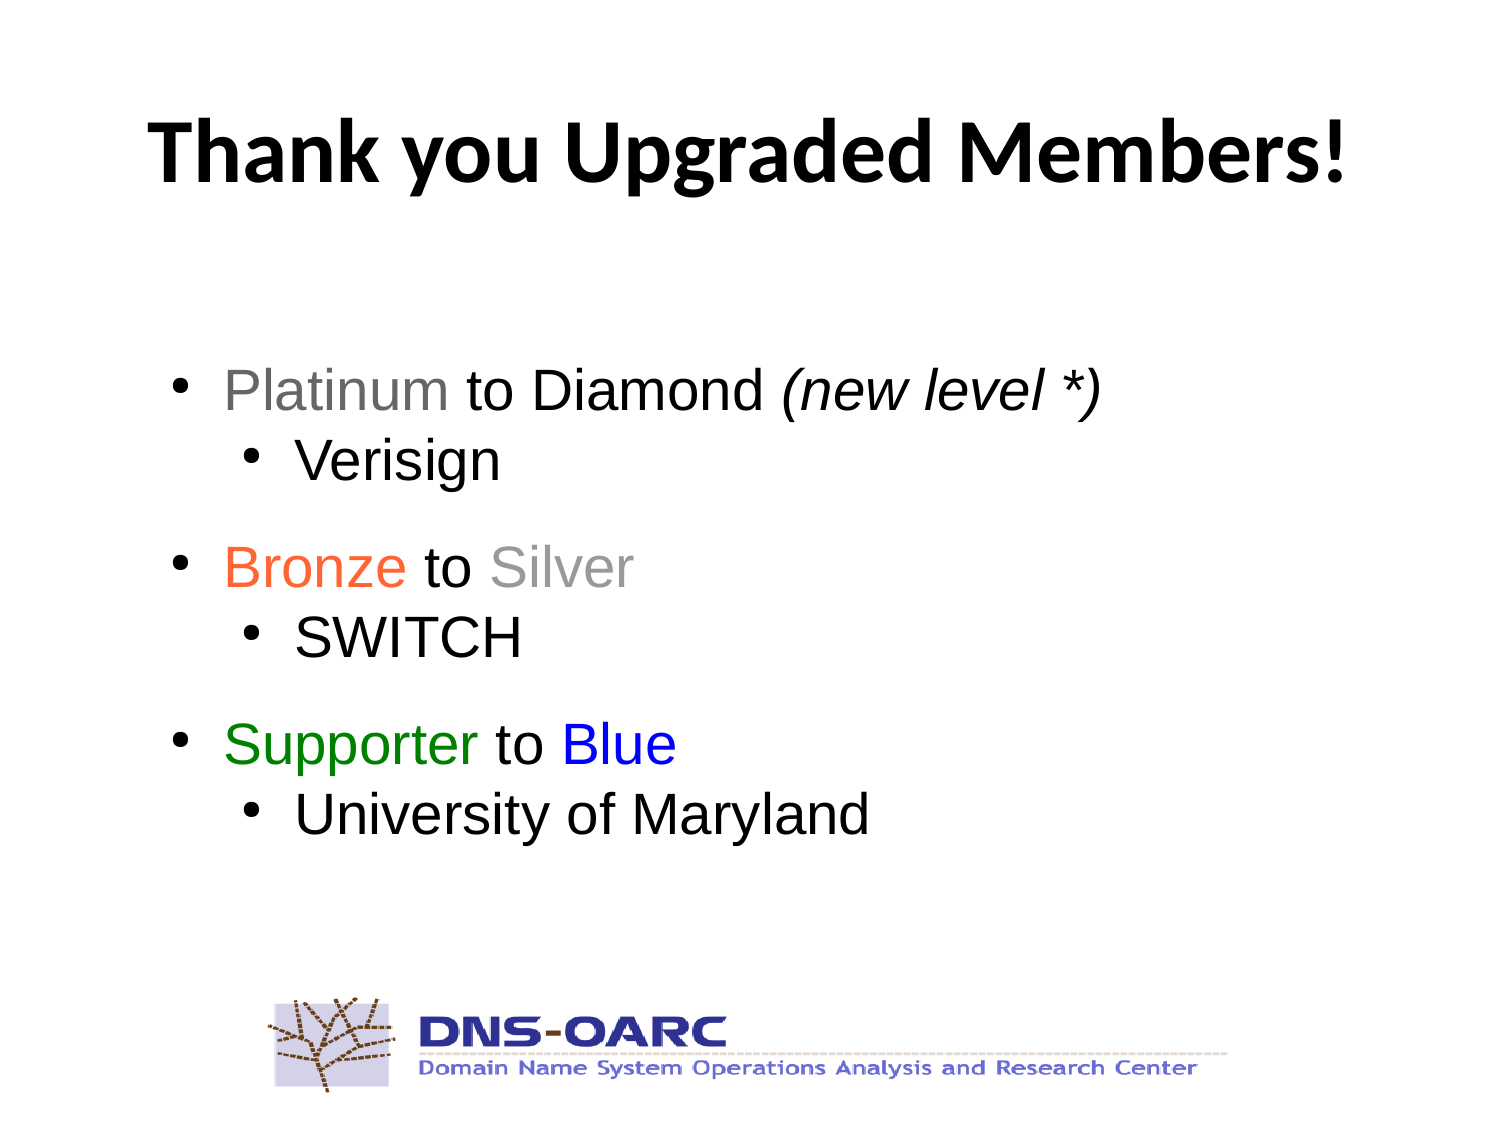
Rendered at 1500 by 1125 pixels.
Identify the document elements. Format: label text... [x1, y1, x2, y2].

list Platinum to Diamond (new level *) Verisign Bronze to Silver SWITCH Supporter to Blue University of Maryland [137, 345, 1425, 961]
picture [214, 991, 1259, 1099]
title Thank you Upgraded Members! [75, 68, 1425, 224]
